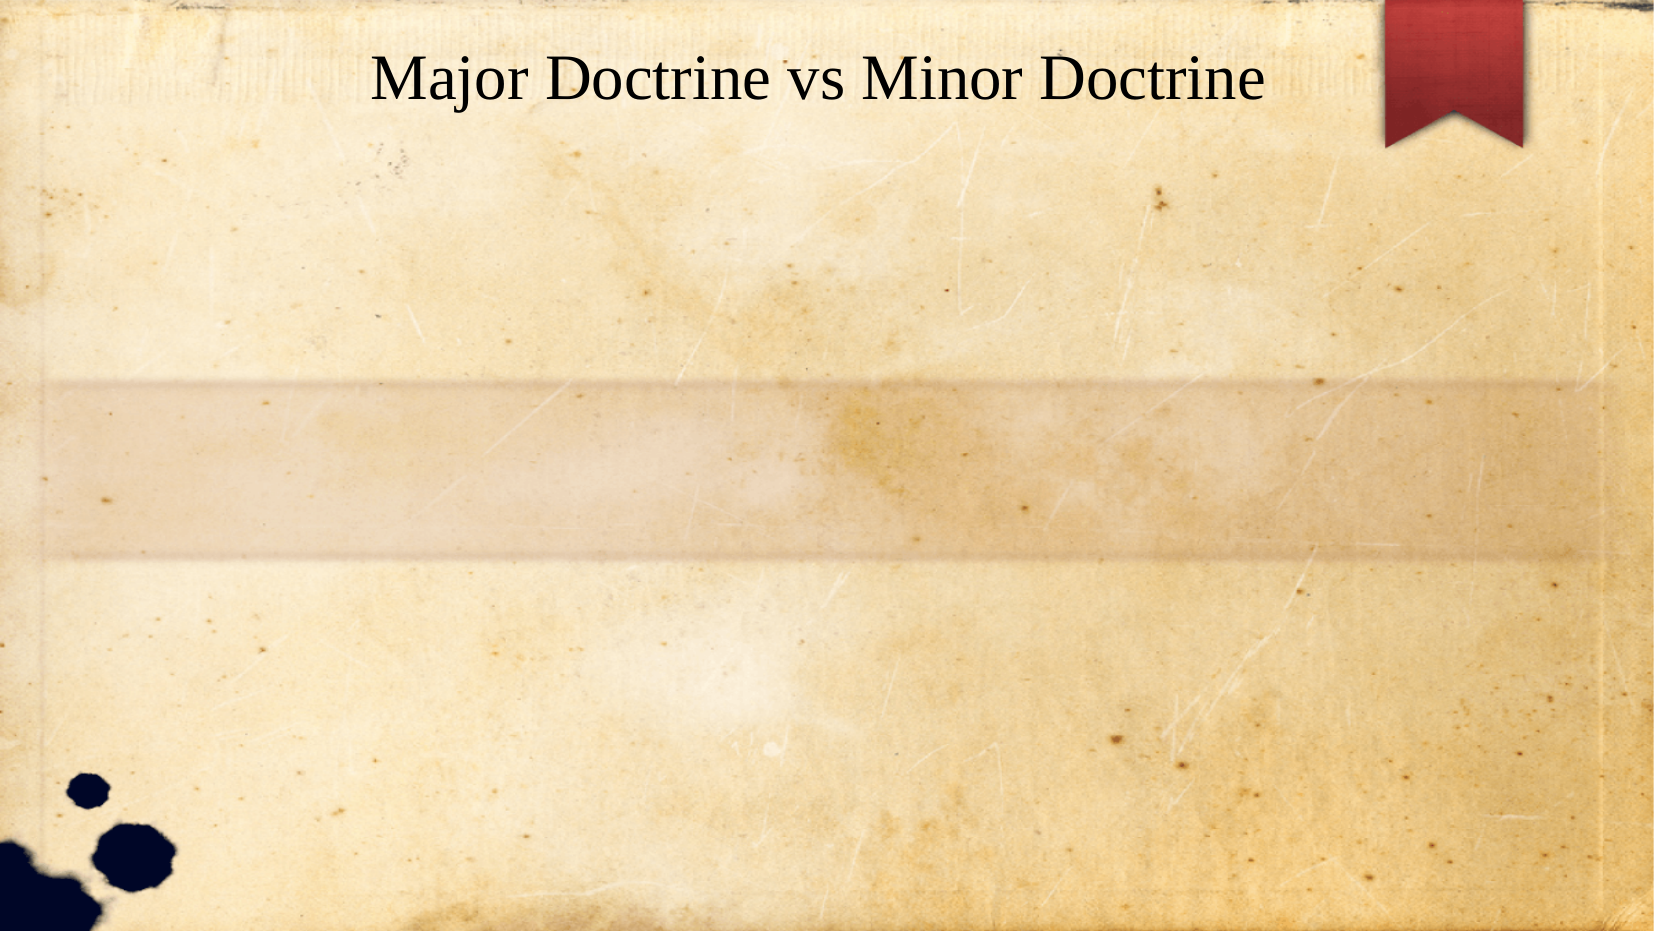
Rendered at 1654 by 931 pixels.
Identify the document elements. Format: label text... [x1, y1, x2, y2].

title Major Doctrine vs Minor Doctrine [75, 0, 1564, 156]
picture [0, 0, 1654, 931]
